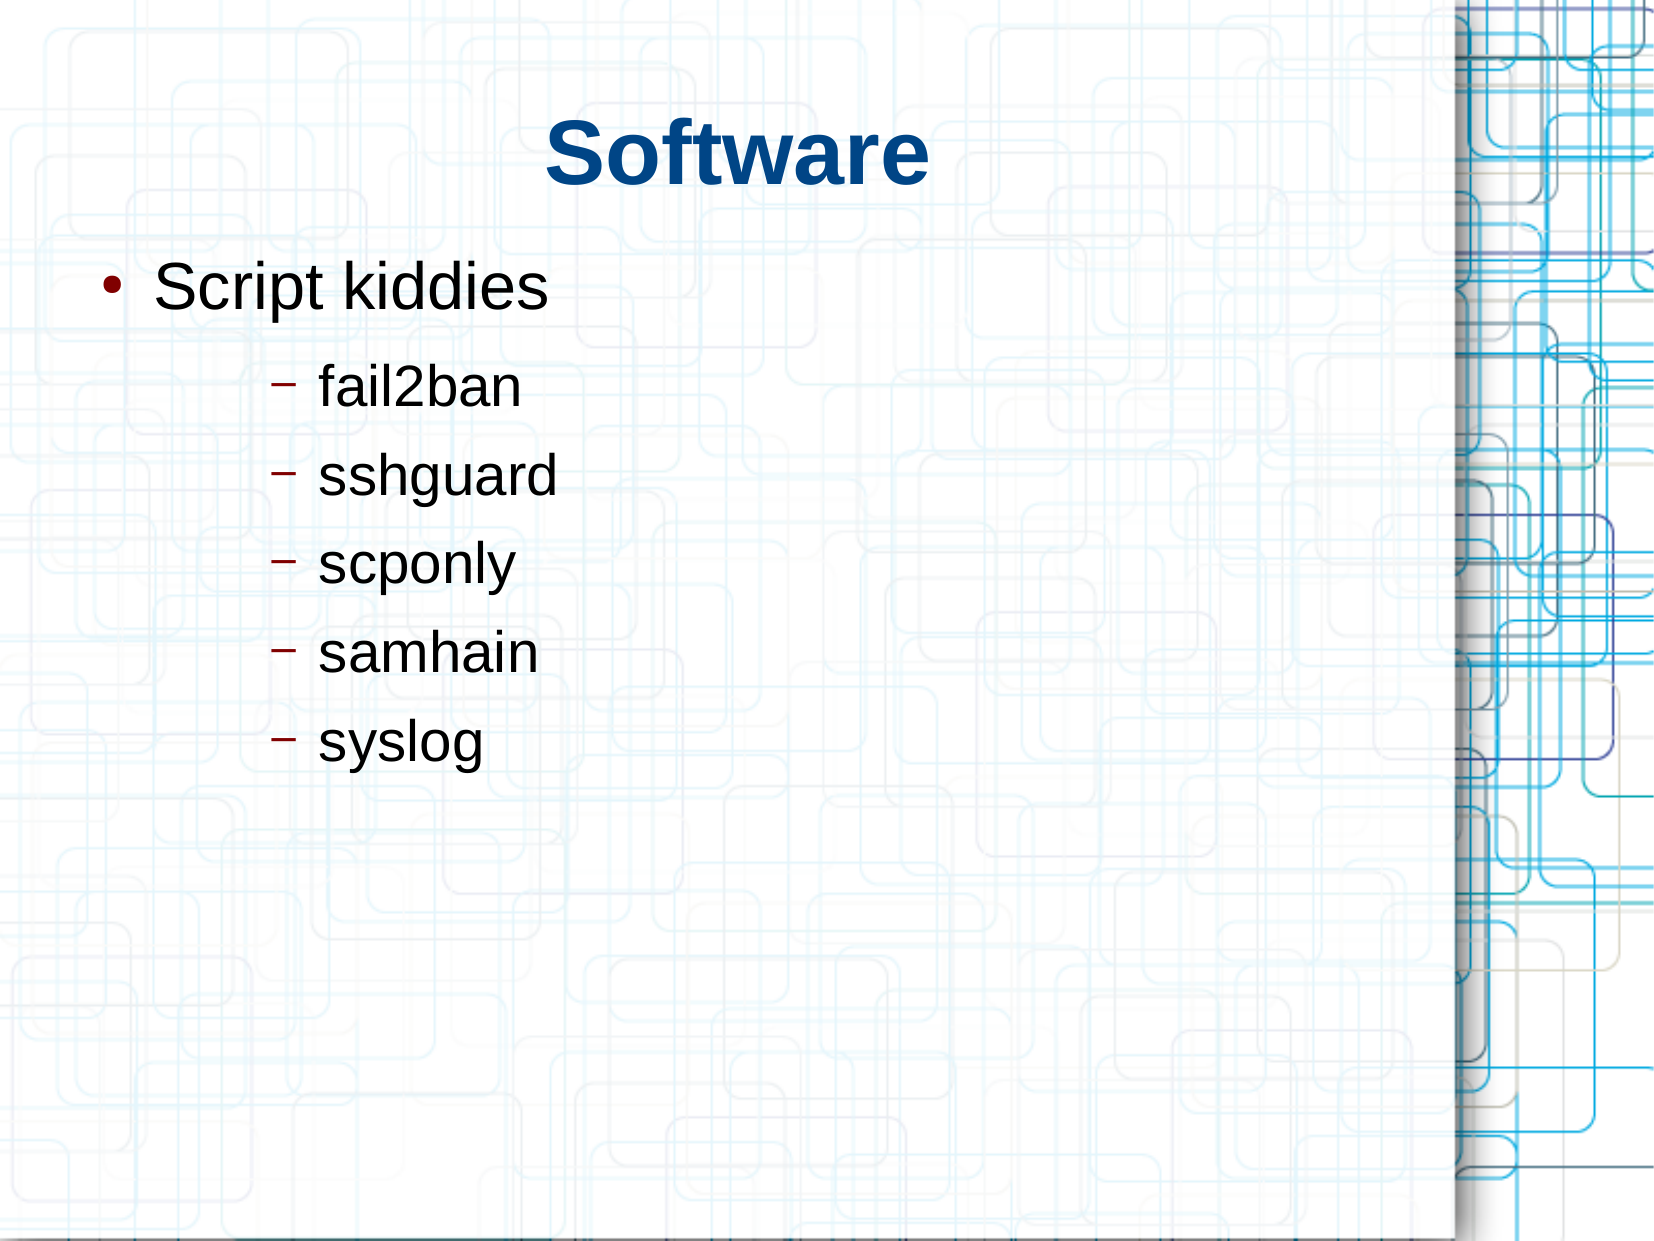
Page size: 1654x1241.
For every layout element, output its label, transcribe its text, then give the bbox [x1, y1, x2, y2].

picture [0, 0, 1654, 1241]
list Script kiddies fail2ban sshguard scponly samhain syslog [82, 249, 1418, 1054]
title Software [59, 56, 1418, 250]
